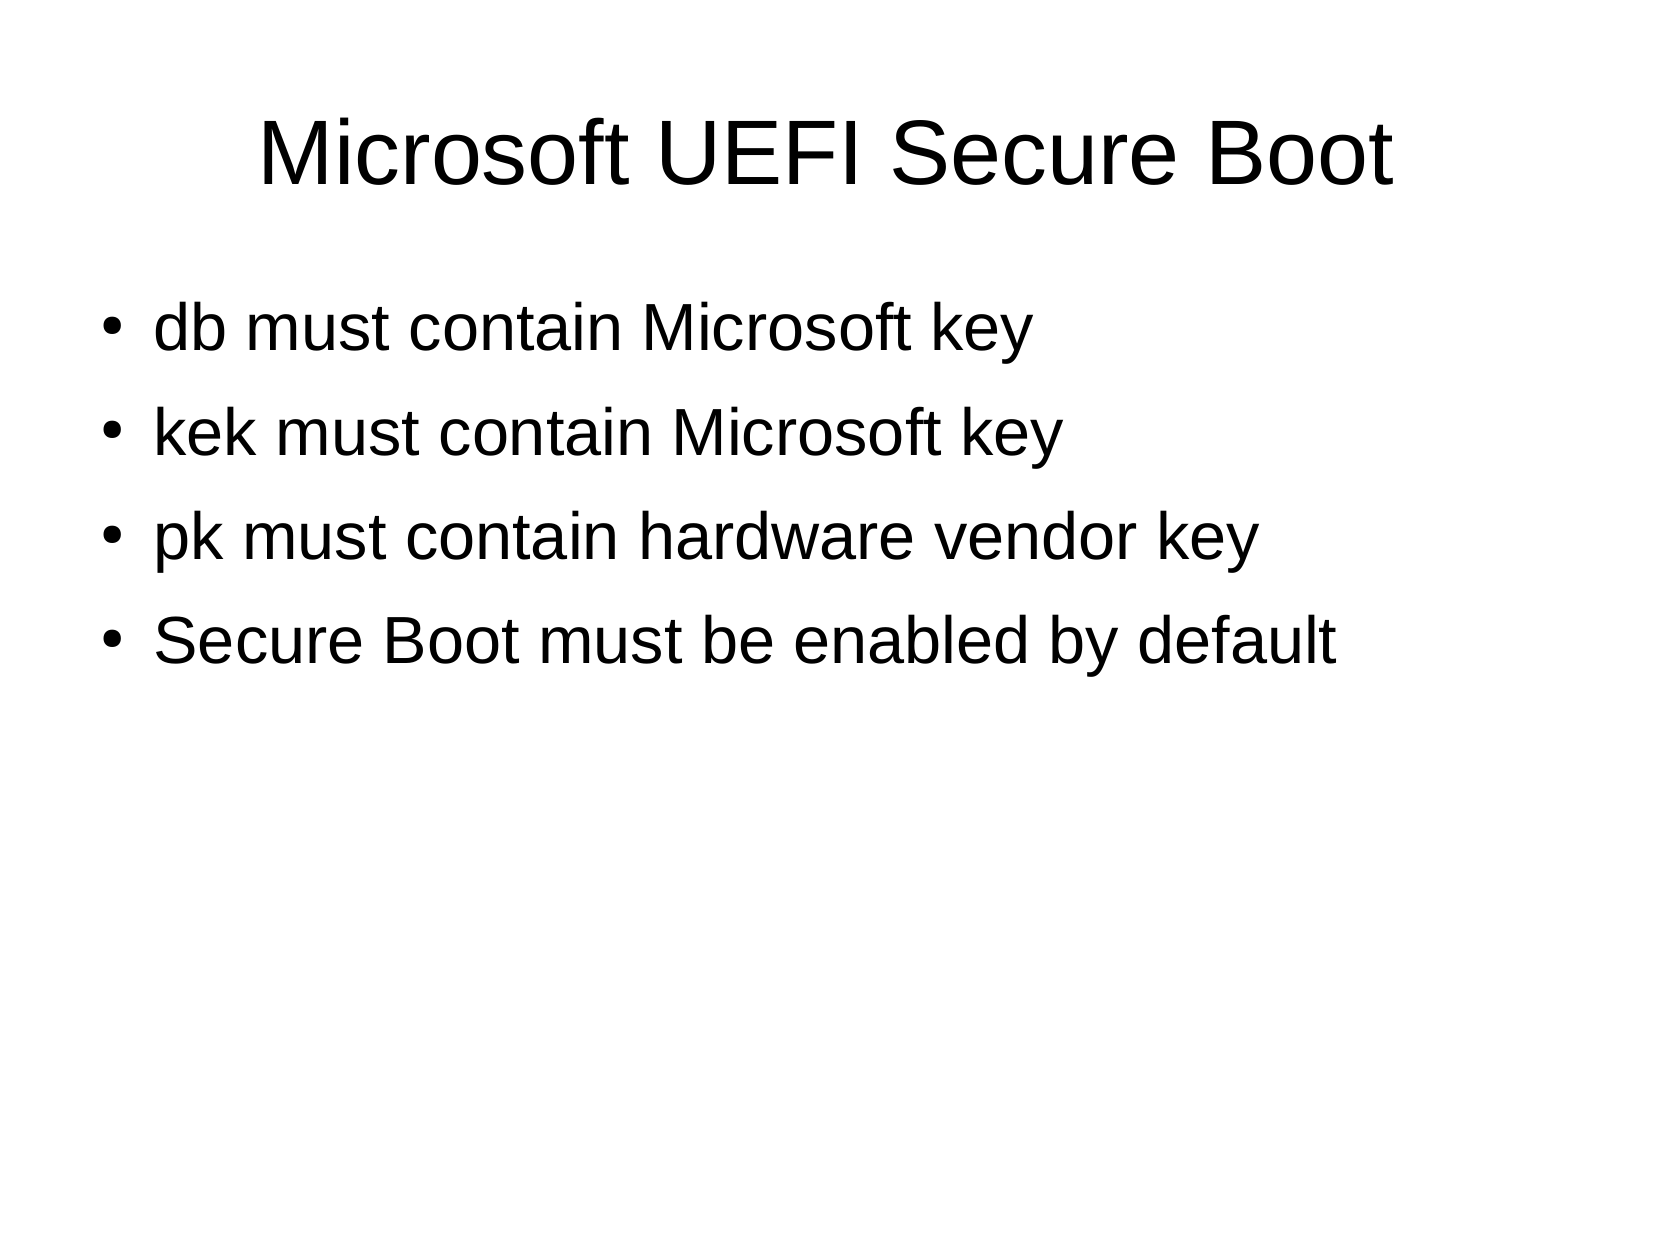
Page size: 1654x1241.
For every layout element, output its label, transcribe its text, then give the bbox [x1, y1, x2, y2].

title Microsoft UEFI Secure Boot [82, 49, 1571, 257]
list db must contain Microsoft key kek must contain Microsoft key pk must contain hardware vendor key Secure Boot must be enabled by default [82, 290, 1538, 1010]
